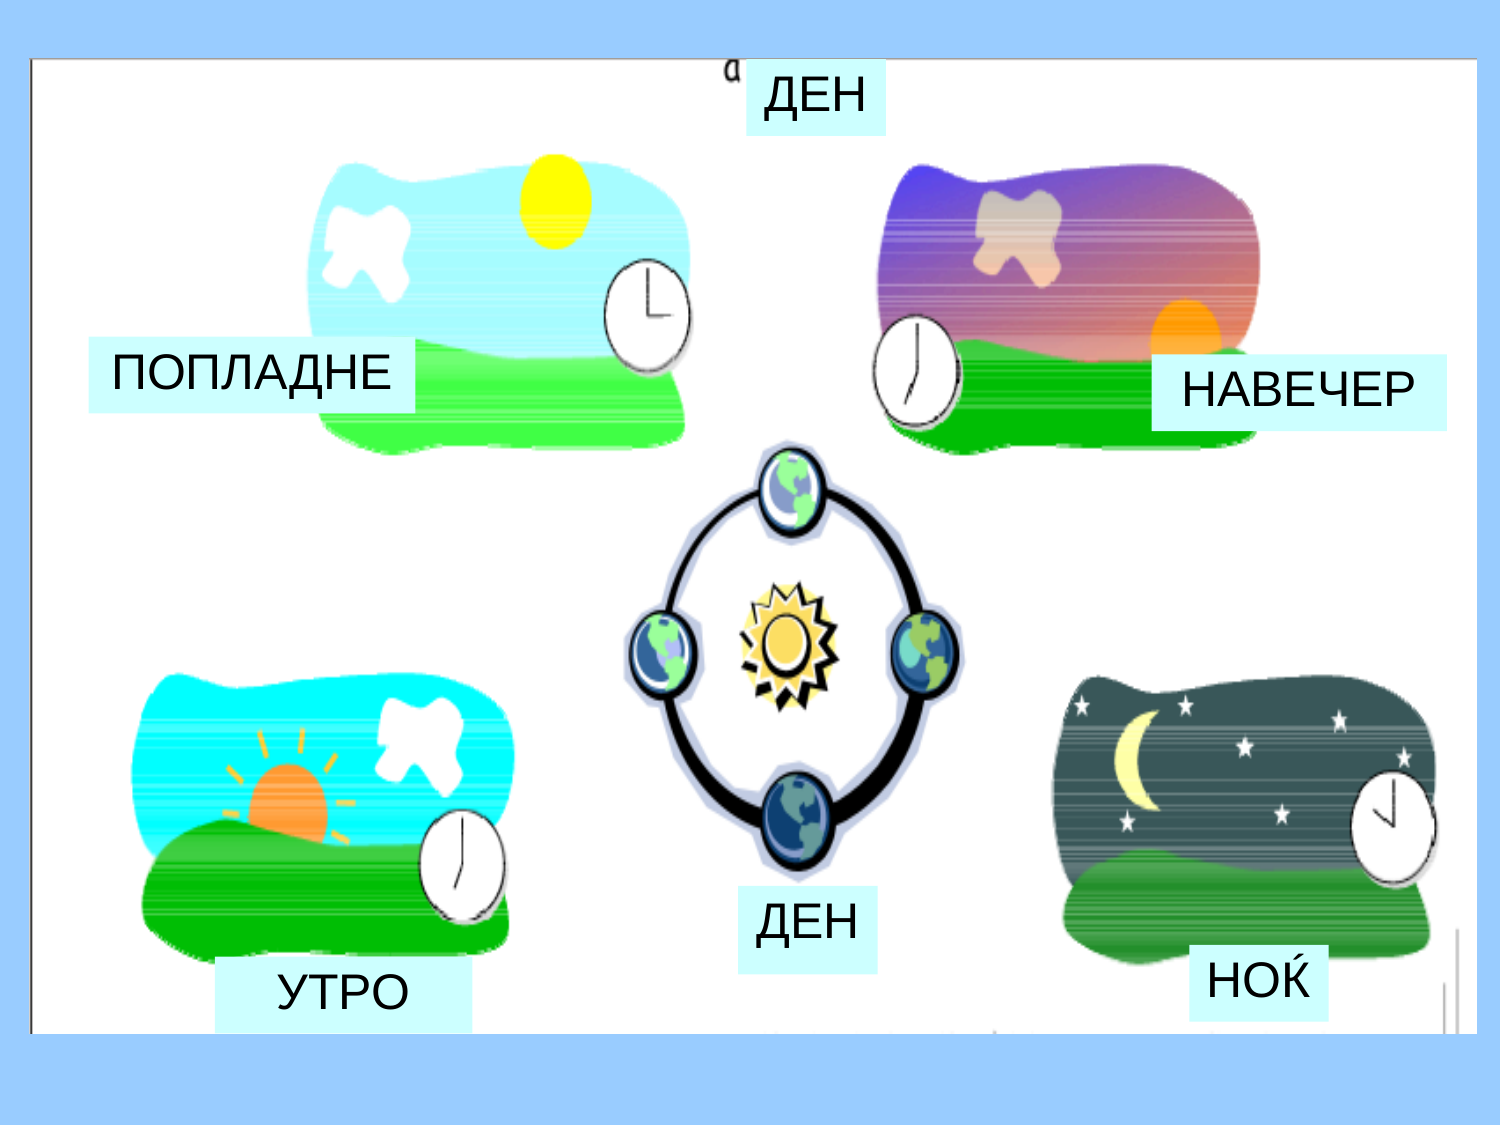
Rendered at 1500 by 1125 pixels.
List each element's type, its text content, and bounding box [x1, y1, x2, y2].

text_box НОЌ [1189, 944, 1329, 1022]
text_box ДЕН [746, 59, 886, 136]
text_box ПОПЛАДНЕ [88, 336, 416, 414]
picture [29, 58, 1477, 1034]
text_box УТРО [214, 956, 473, 1034]
text_box НАВЕЧЕР [1151, 354, 1447, 432]
text_box ДЕН [738, 885, 878, 975]
